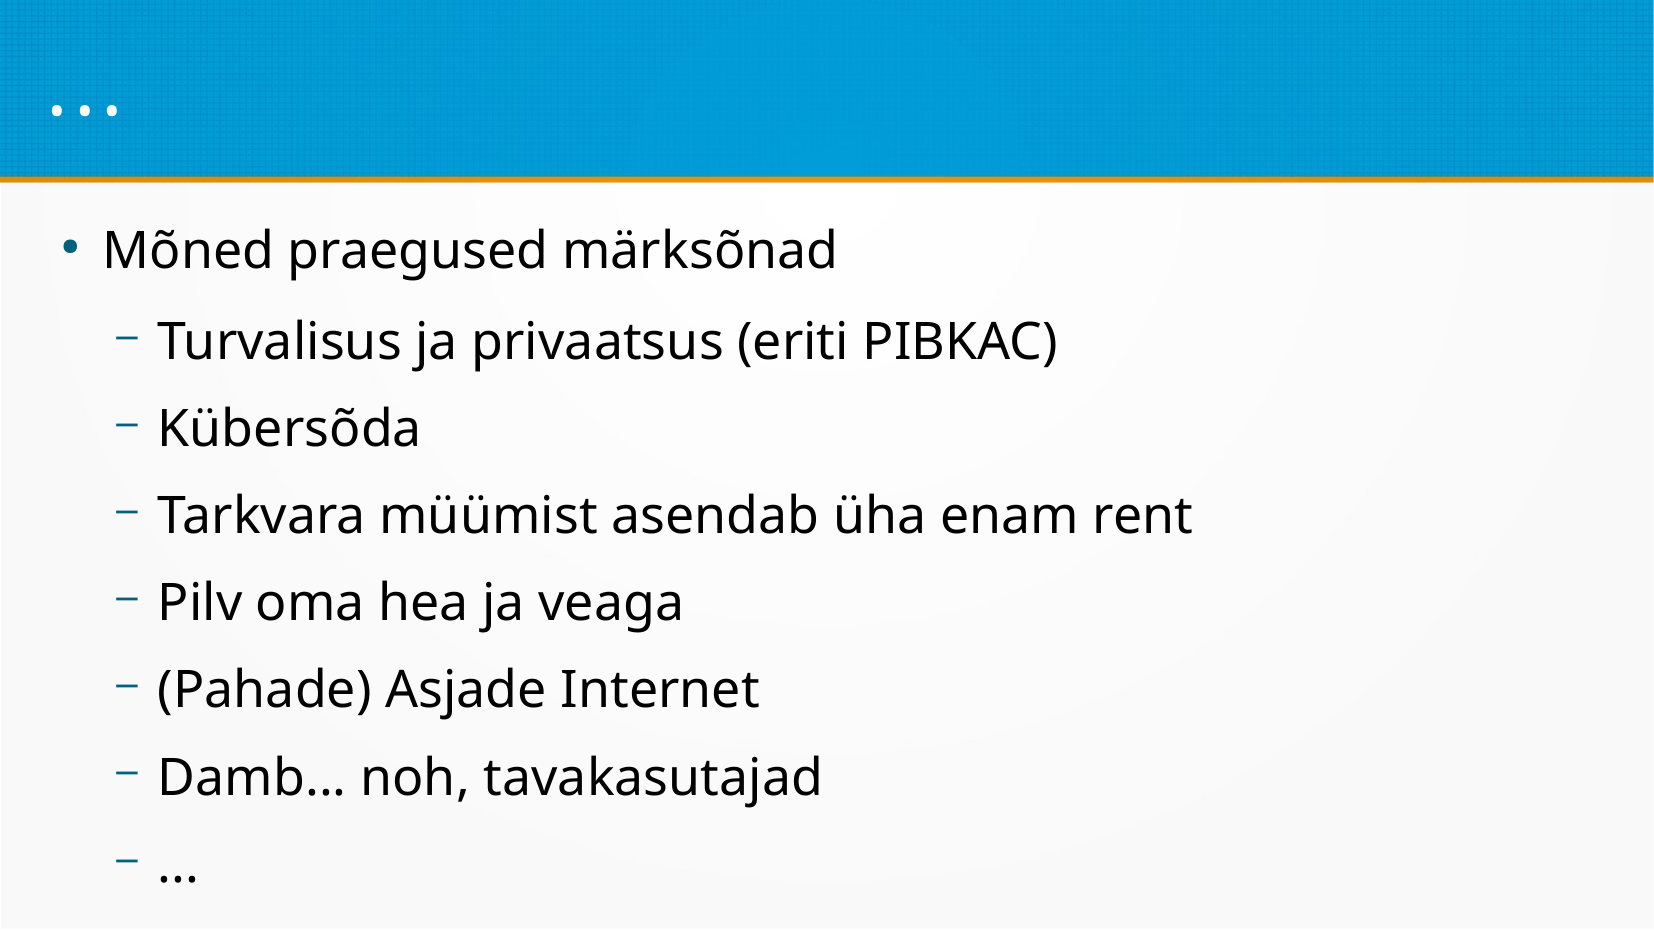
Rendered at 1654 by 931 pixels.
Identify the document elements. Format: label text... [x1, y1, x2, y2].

title ... [43, 0, 1619, 149]
list Mõned praegused märksõnad Turvalisus ja privaatsus (eriti PIBKAC) Kübersõda Tarkvara müümist asendab üha enam rent Pilv oma hea ja veaga (Pahade) Asjade Internet Damb... noh, tavakasutajad ... [47, 212, 1607, 902]
picture [0, 175, 1654, 931]
